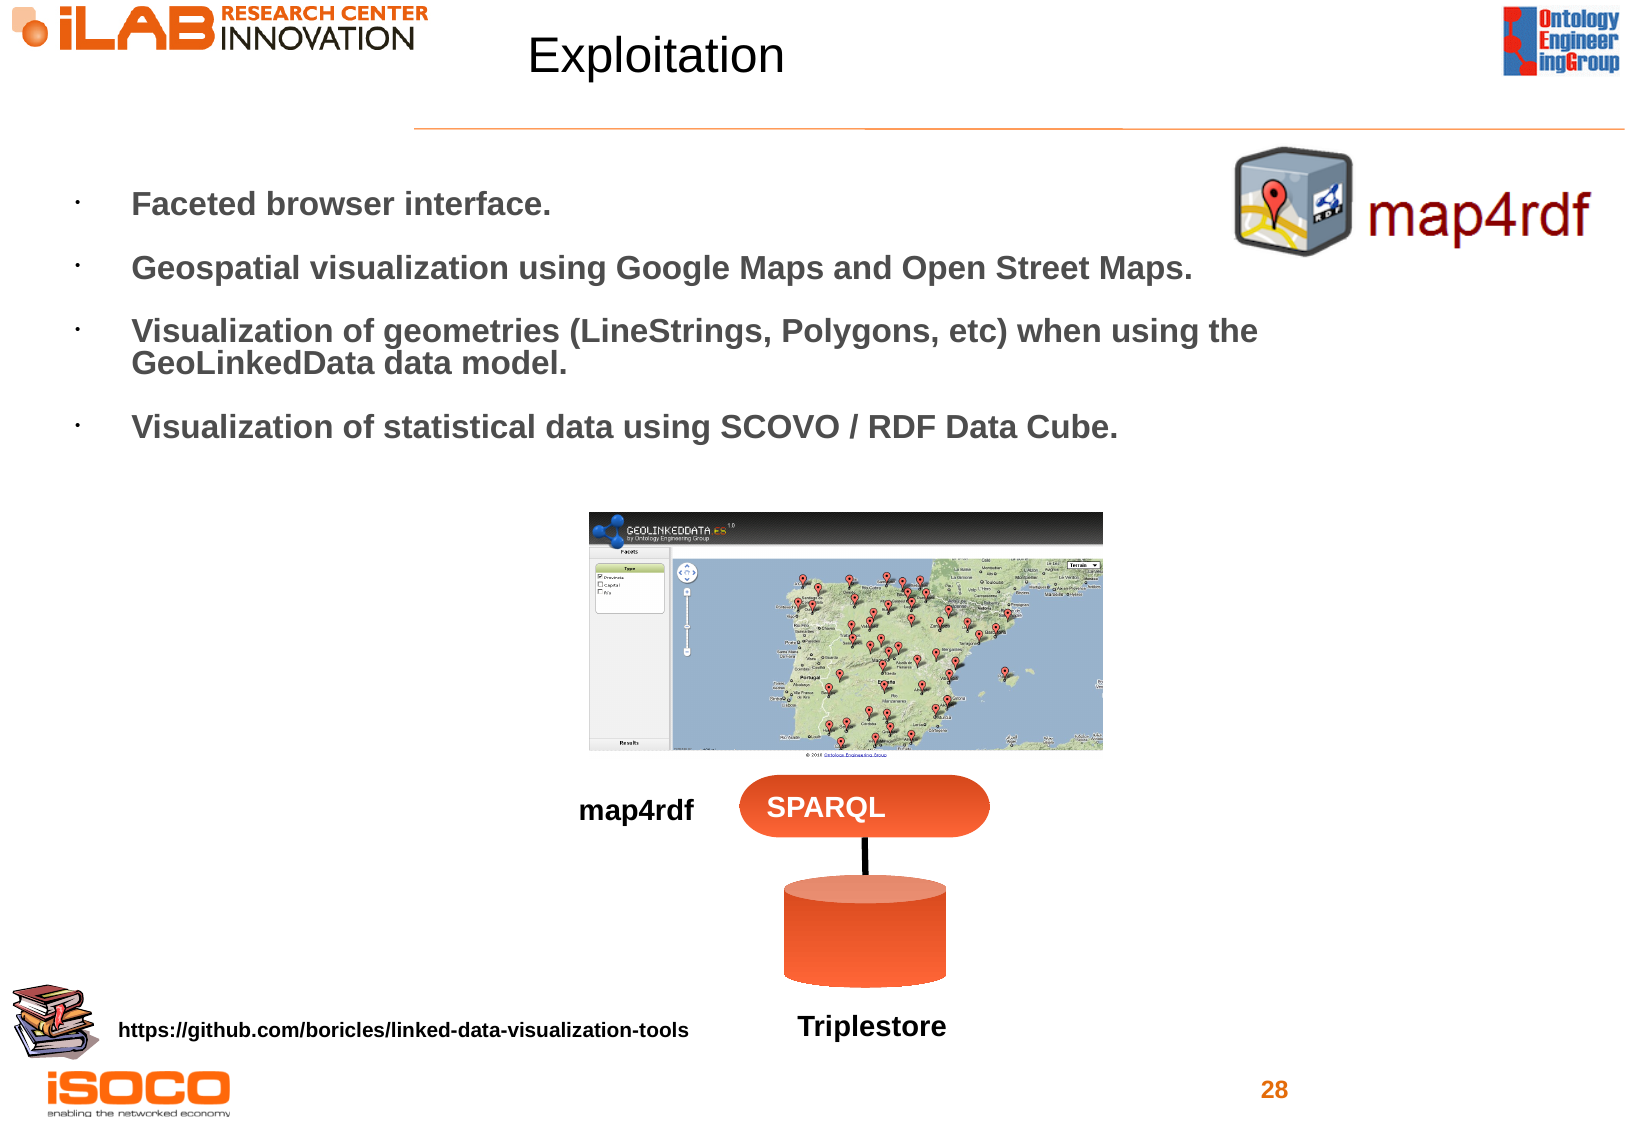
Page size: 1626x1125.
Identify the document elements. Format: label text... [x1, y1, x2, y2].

picture [1501, 5, 1620, 77]
picture [589, 512, 1103, 759]
text_box SPARQL [739, 774, 990, 838]
picture [1219, 137, 1604, 266]
picture [12, 984, 103, 1063]
text_box [784, 891, 947, 988]
text_box Triplestore [782, 999, 963, 1050]
picture [47, 1071, 230, 1117]
text_box Faceted browser interface. Geospatial visualization using Google Maps and Open Street Maps. Visualization of geometries (LineStrings, Polygons, etc) when using the GeoLinkedData data model. Visualization of statistical data using SCOVO / RDF Data Cube. [0, 149, 1412, 647]
picture [5, 0, 435, 55]
list Exploitation [452, 14, 1501, 65]
text_box https://github.com/boricles/linked-data-visualization-tools [103, 1009, 705, 1050]
text_box map4rdf [564, 784, 709, 835]
